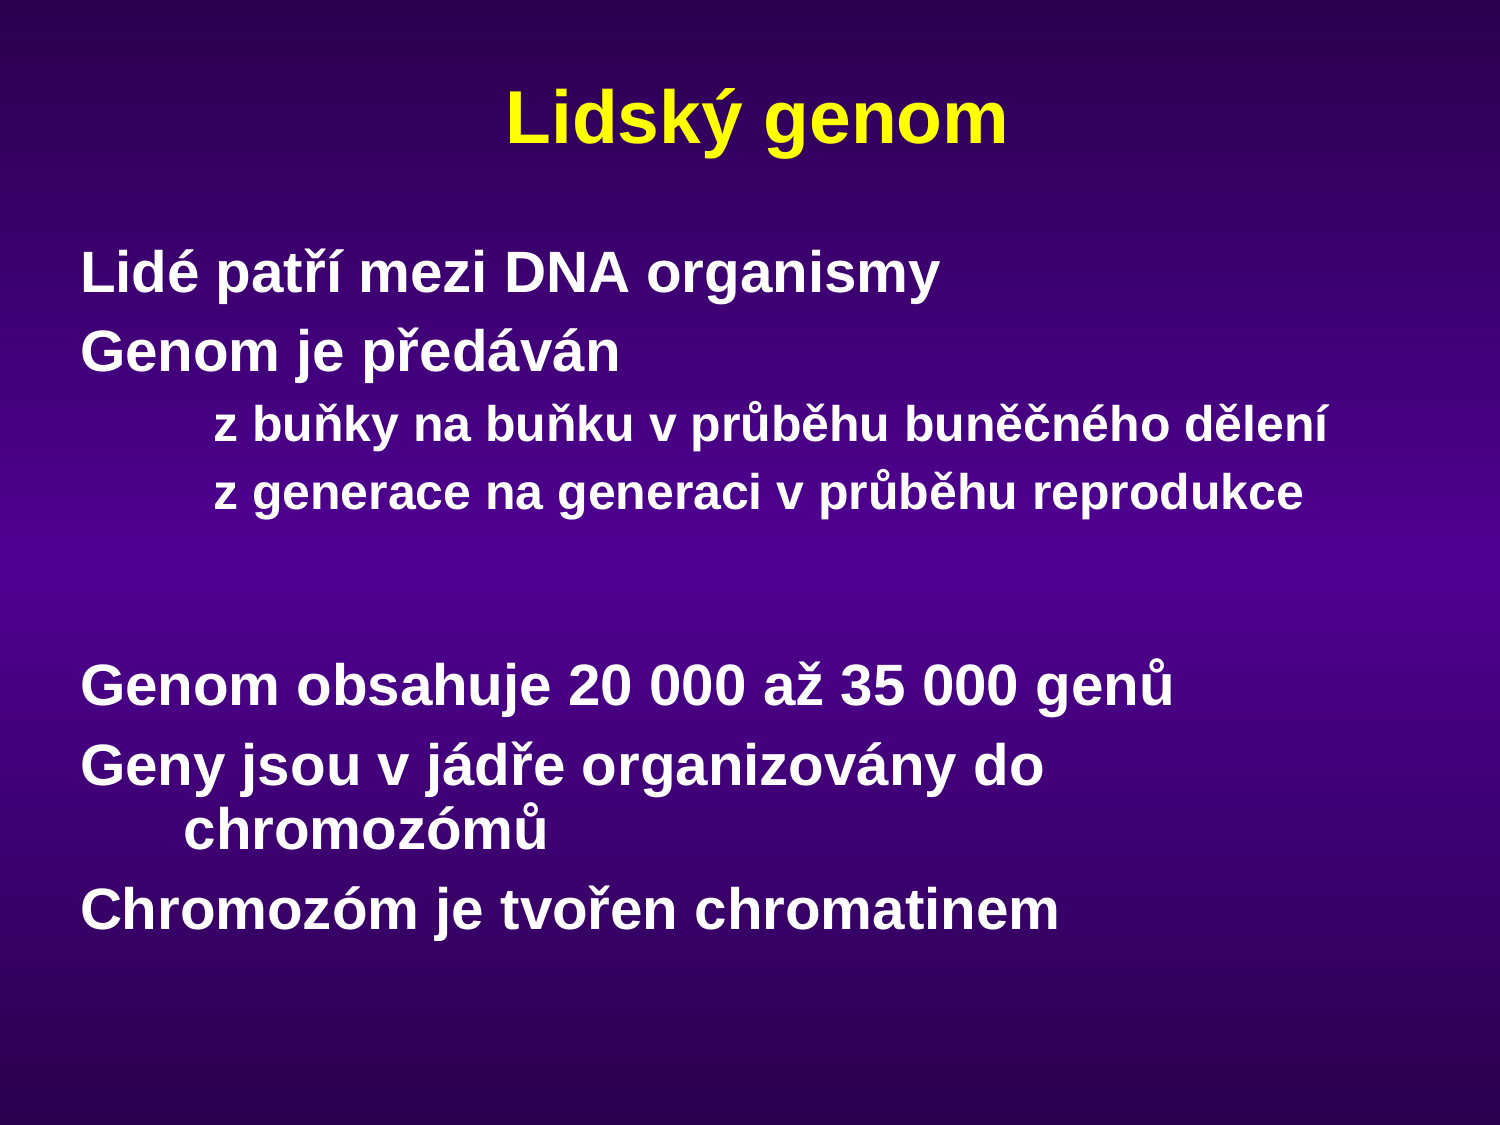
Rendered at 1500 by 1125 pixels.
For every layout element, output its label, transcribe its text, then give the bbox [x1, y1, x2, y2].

list Lidé patří mezi DNA organismy Genom je předáván z buňky na buňku v průběhu buněčného dělení z generace na generaci v průběhu reprodukce [64, 231, 1423, 634]
title Lidský genom [53, 61, 1463, 173]
text_box Genom obsahuje 20 000 až 35 000 genů Geny jsou v jádře organizovány do chromozómů Chromozóm je tvořen chromatinem [64, 645, 1423, 977]
